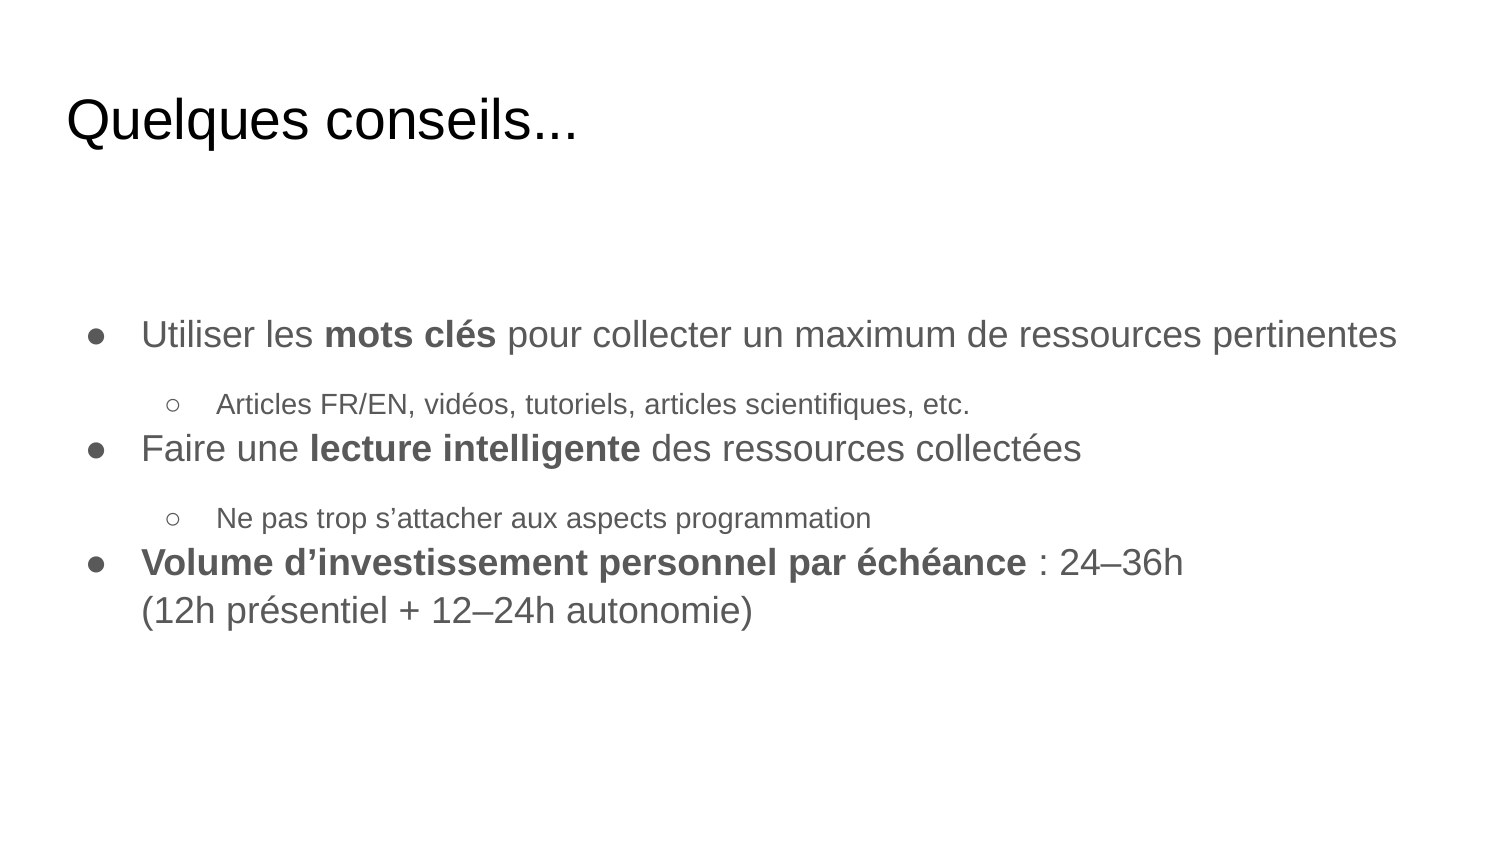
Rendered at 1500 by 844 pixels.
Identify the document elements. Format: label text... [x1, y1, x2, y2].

title Quelques conseils... [51, 72, 1449, 167]
list Utiliser les mots clés pour collecter un maximum de ressources pertinentes Articles FR/EN, vidéos, tutoriels, articles scientifiques, etc. Faire une lecture intelligente des ressources collectées Ne pas trop s’attacher aux aspects programmation Volume d’investissement personnel par échéance : 24–36h (12h présentiel + 12–24h autonomie) [51, 189, 1449, 750]
